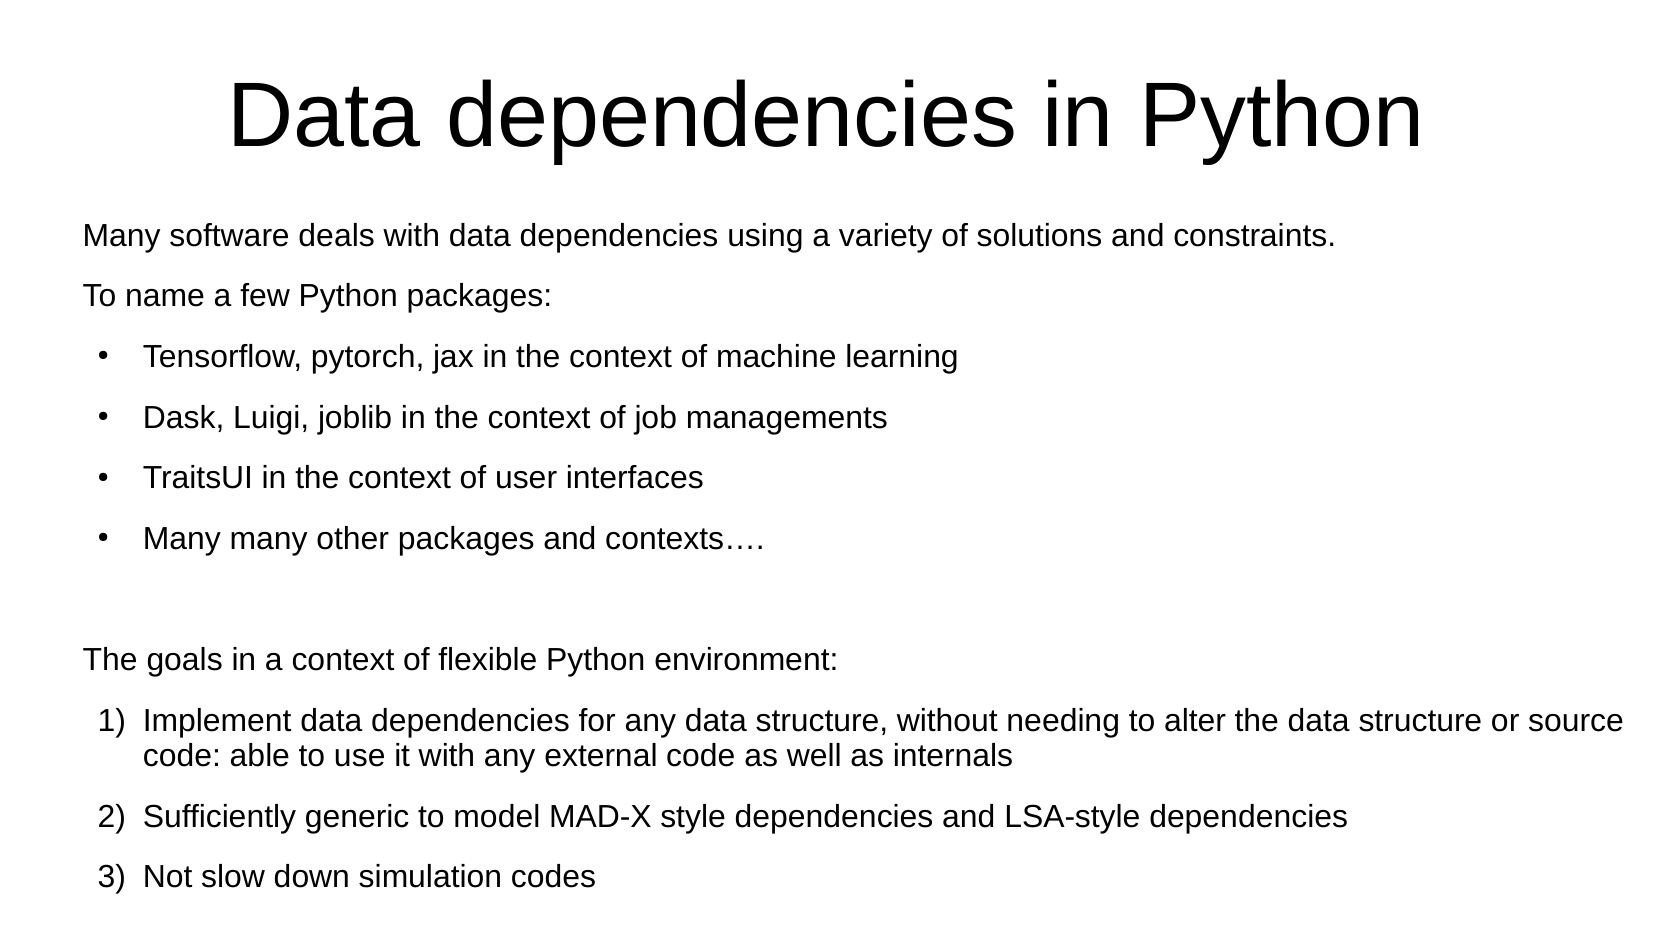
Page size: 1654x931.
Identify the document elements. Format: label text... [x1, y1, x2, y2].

list Many software deals with data dependencies using a variety of solutions and constraints. To name a few Python packages: Tensorflow, pytorch, jax in the context of machine learning Dask, Luigi, joblib in the context of job managements TraitsUI in the context of user interfaces Many many other packages and contexts…. The goals in a context of flexible Python environment: Implement data dependencies for any data structure, without needing to alter the data structure or source code: able to use it with any external code as well as internals Sufficiently generic to model MAD-X style dependencies and LSA-style dependencies Not slow down simulation codes [82, 217, 1637, 902]
title Data dependencies in Python [82, 37, 1571, 193]
